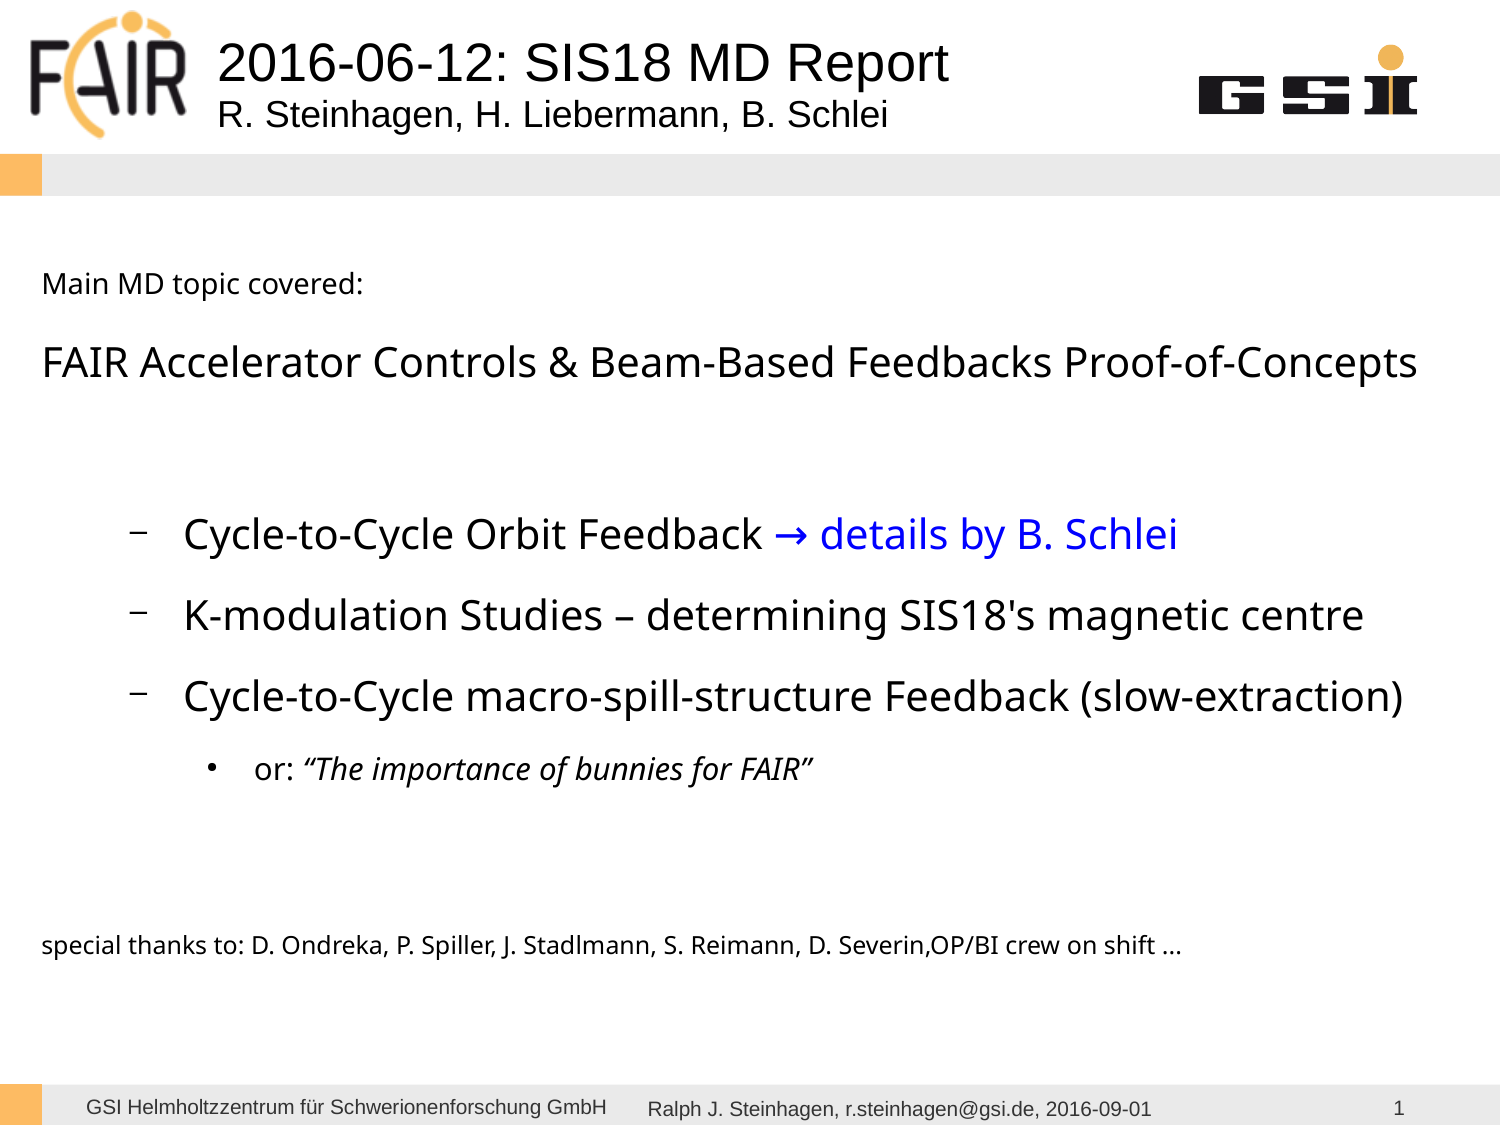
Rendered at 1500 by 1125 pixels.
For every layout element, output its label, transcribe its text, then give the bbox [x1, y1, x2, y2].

picture [30, 9, 187, 141]
list Main MD topic covered: FAIR Accelerator Controls & Beam-Based Feedbacks Proof-of-Concepts Cycle-to-Cycle Orbit Feedback → details by B. Schlei K-modulation Studies – determining SIS18's magnetic centre Cycle-to-Cycle macro-spill-structure Feedback (slow-extraction) or: “The importance of bunnies for FAIR” special thanks to: D. Ondreka, P. Spiller, J. Stadlmann, S. Reimann, D. Severin,OP/BI crew on shift ... [41, 263, 1459, 916]
title 2016-06-12: SIS18 MD Report R. Steinhagen, H. Liebermann, B. Schlei [217, 20, 1180, 147]
picture [1197, 42, 1419, 117]
